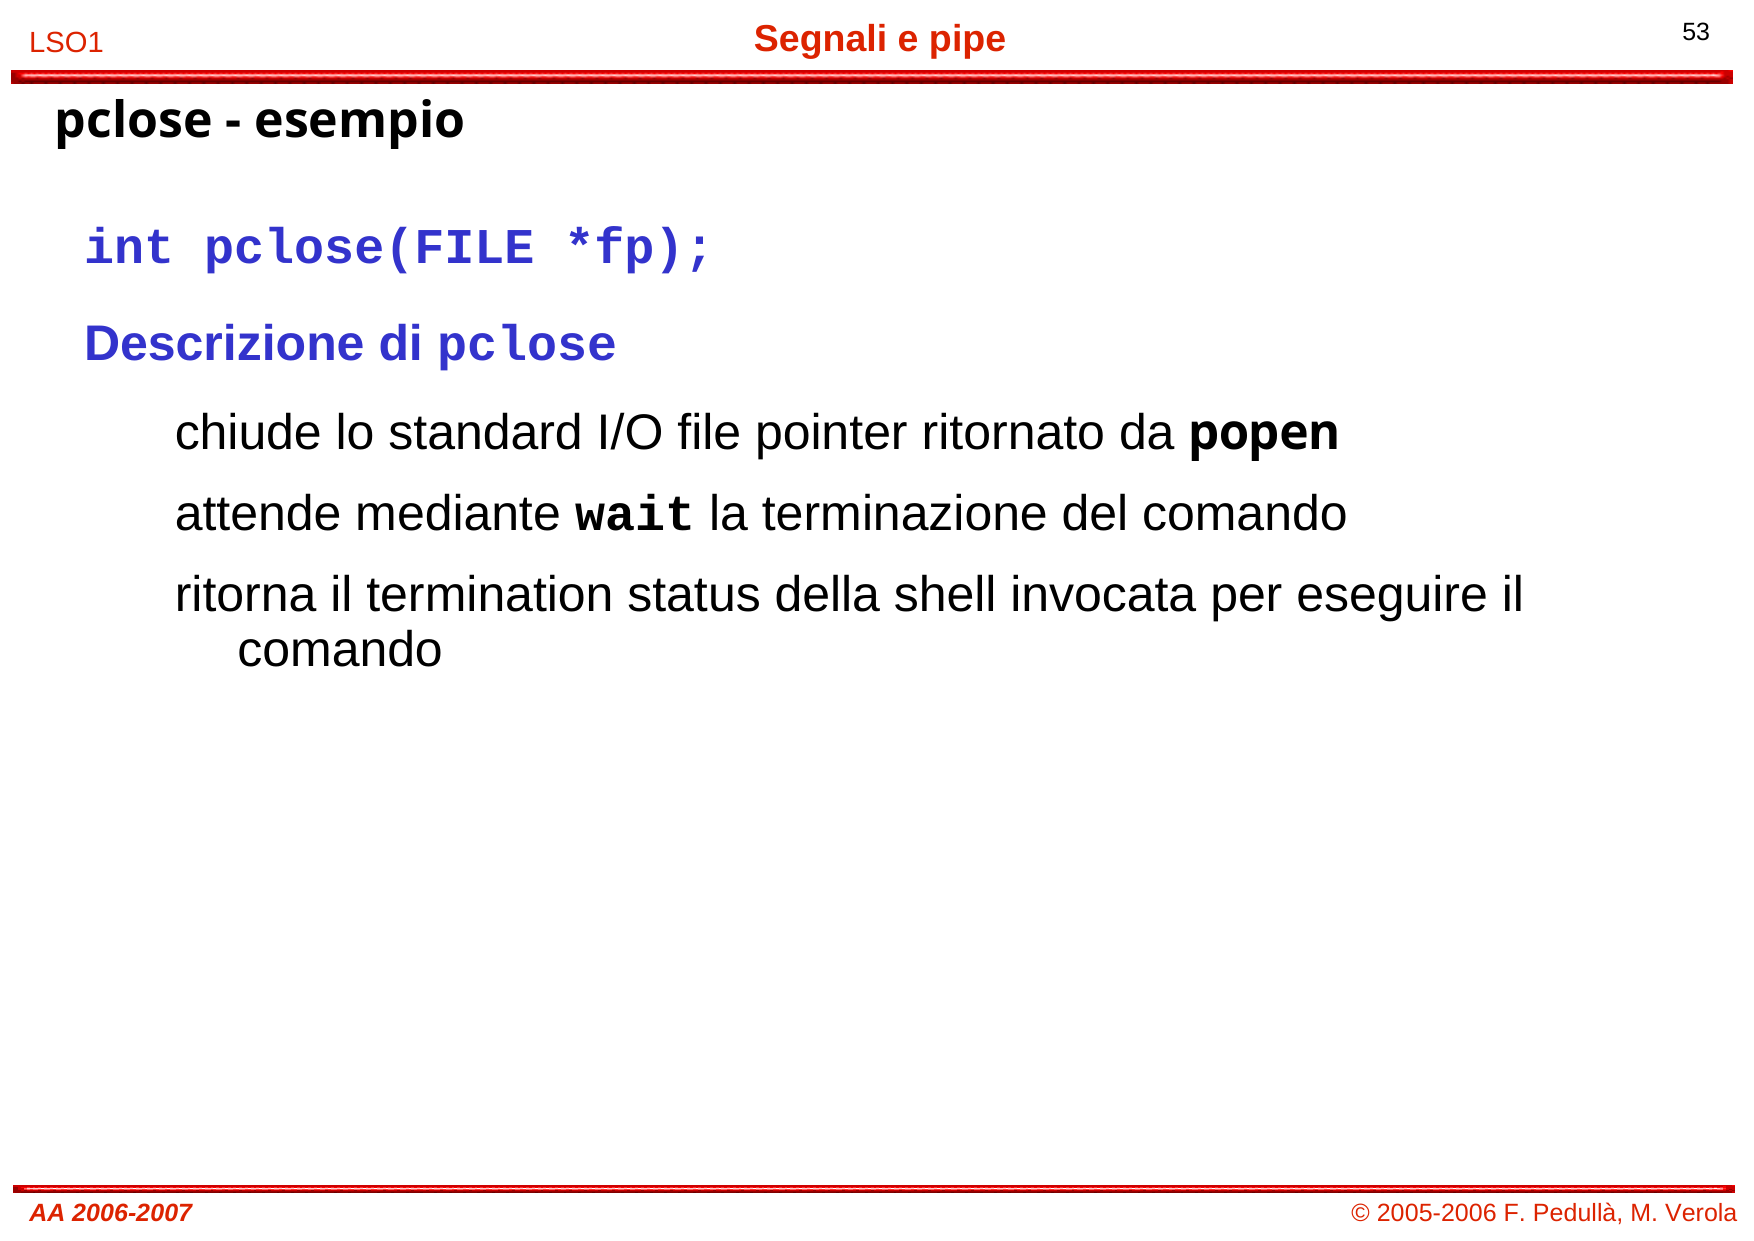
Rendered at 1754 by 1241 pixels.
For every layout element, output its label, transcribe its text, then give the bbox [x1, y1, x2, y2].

picture [11, 70, 1733, 84]
list int pclose(FILE *fp); Descrizione di pclose chiude lo standard I/O file pointer ritornato da popen attende mediante wait la terminazione del comando ritorna il termination status della shell invocata per eseguire il comando [66, 213, 1704, 688]
picture [13, 1185, 1735, 1193]
title pclose - esempio [40, 72, 1714, 168]
